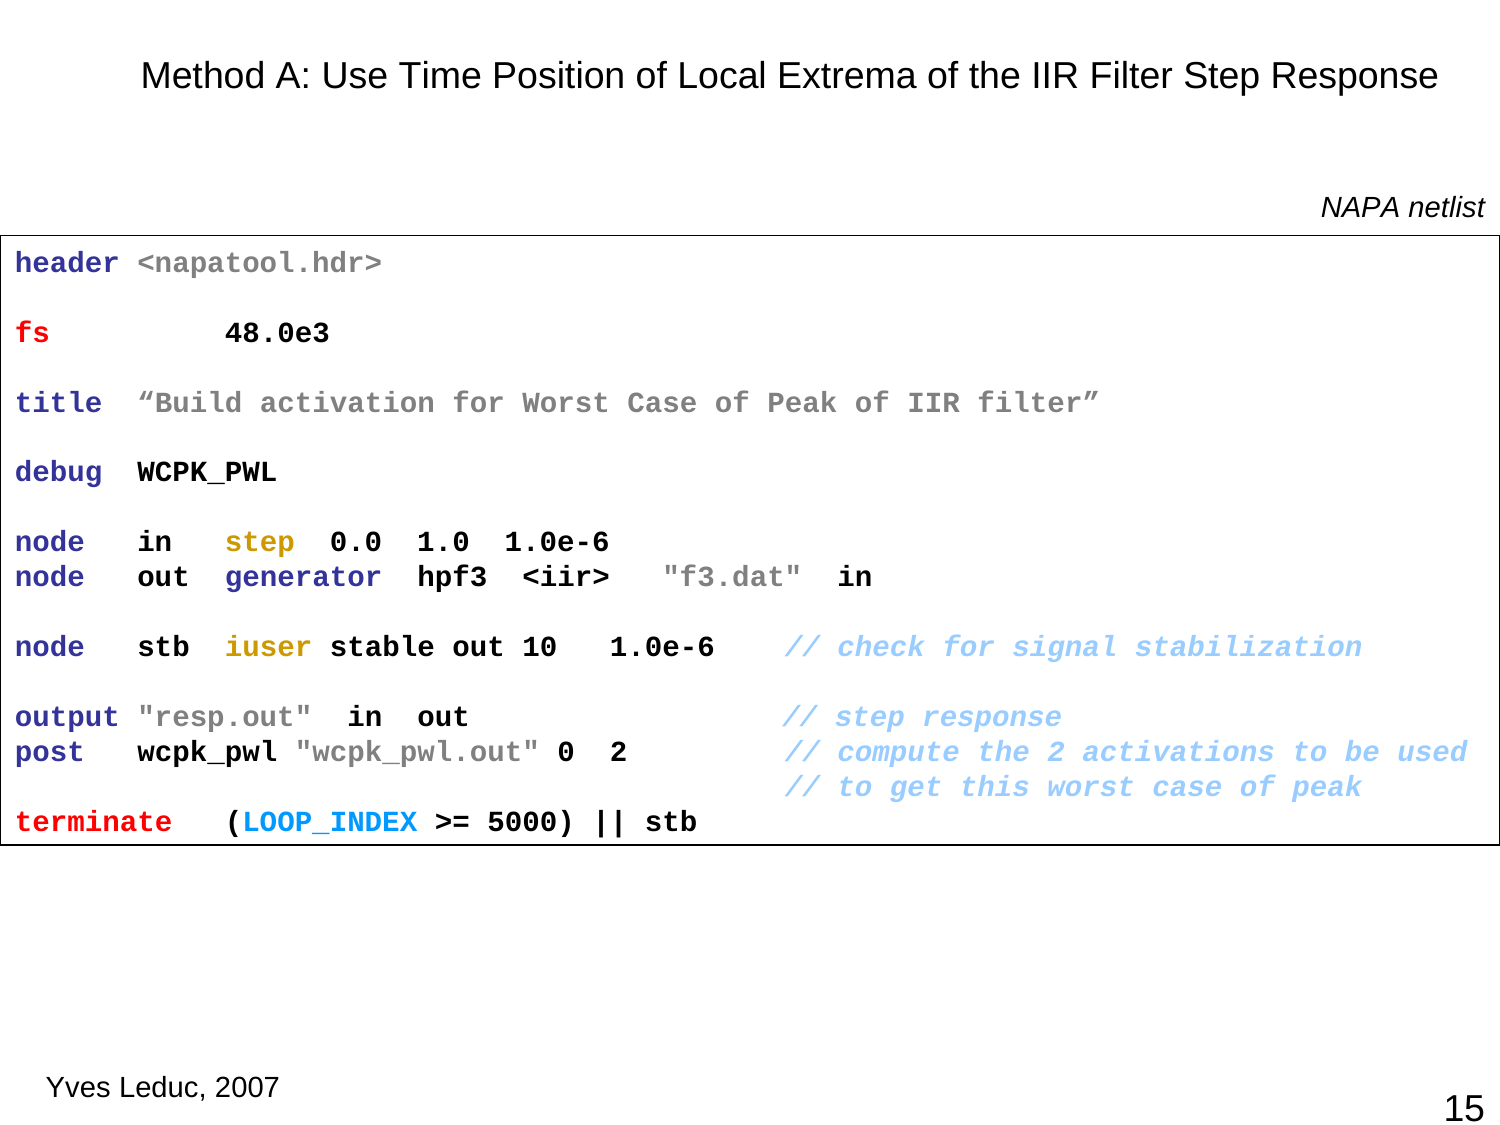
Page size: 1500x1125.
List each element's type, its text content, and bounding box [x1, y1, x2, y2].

text_box NAPA netlist [1306, 180, 1500, 231]
text_box header <napatool.hdr> fs 48.0e3 title “Build activation for Worst Case of Peak of IIR filter” debug WCPK_PWL node in step 0.0 1.0 1.0e-6 node out generator hpf3 <iir> "f3.dat" in node stb iuser stable out 10 1.0e-6 // check for signal stabilization output "resp.out" in out // step response post wcpk_pwl "wcpk_pwl.out" 0 2 // compute the 2 activations to be used // to get this worst case of peak terminate (LOOP_INDEX >= 5000) || stb [0, 235, 1500, 846]
text_box Method A: Use Time Position of Local Extrema of the IIR Filter Step Response [125, 43, 1455, 104]
